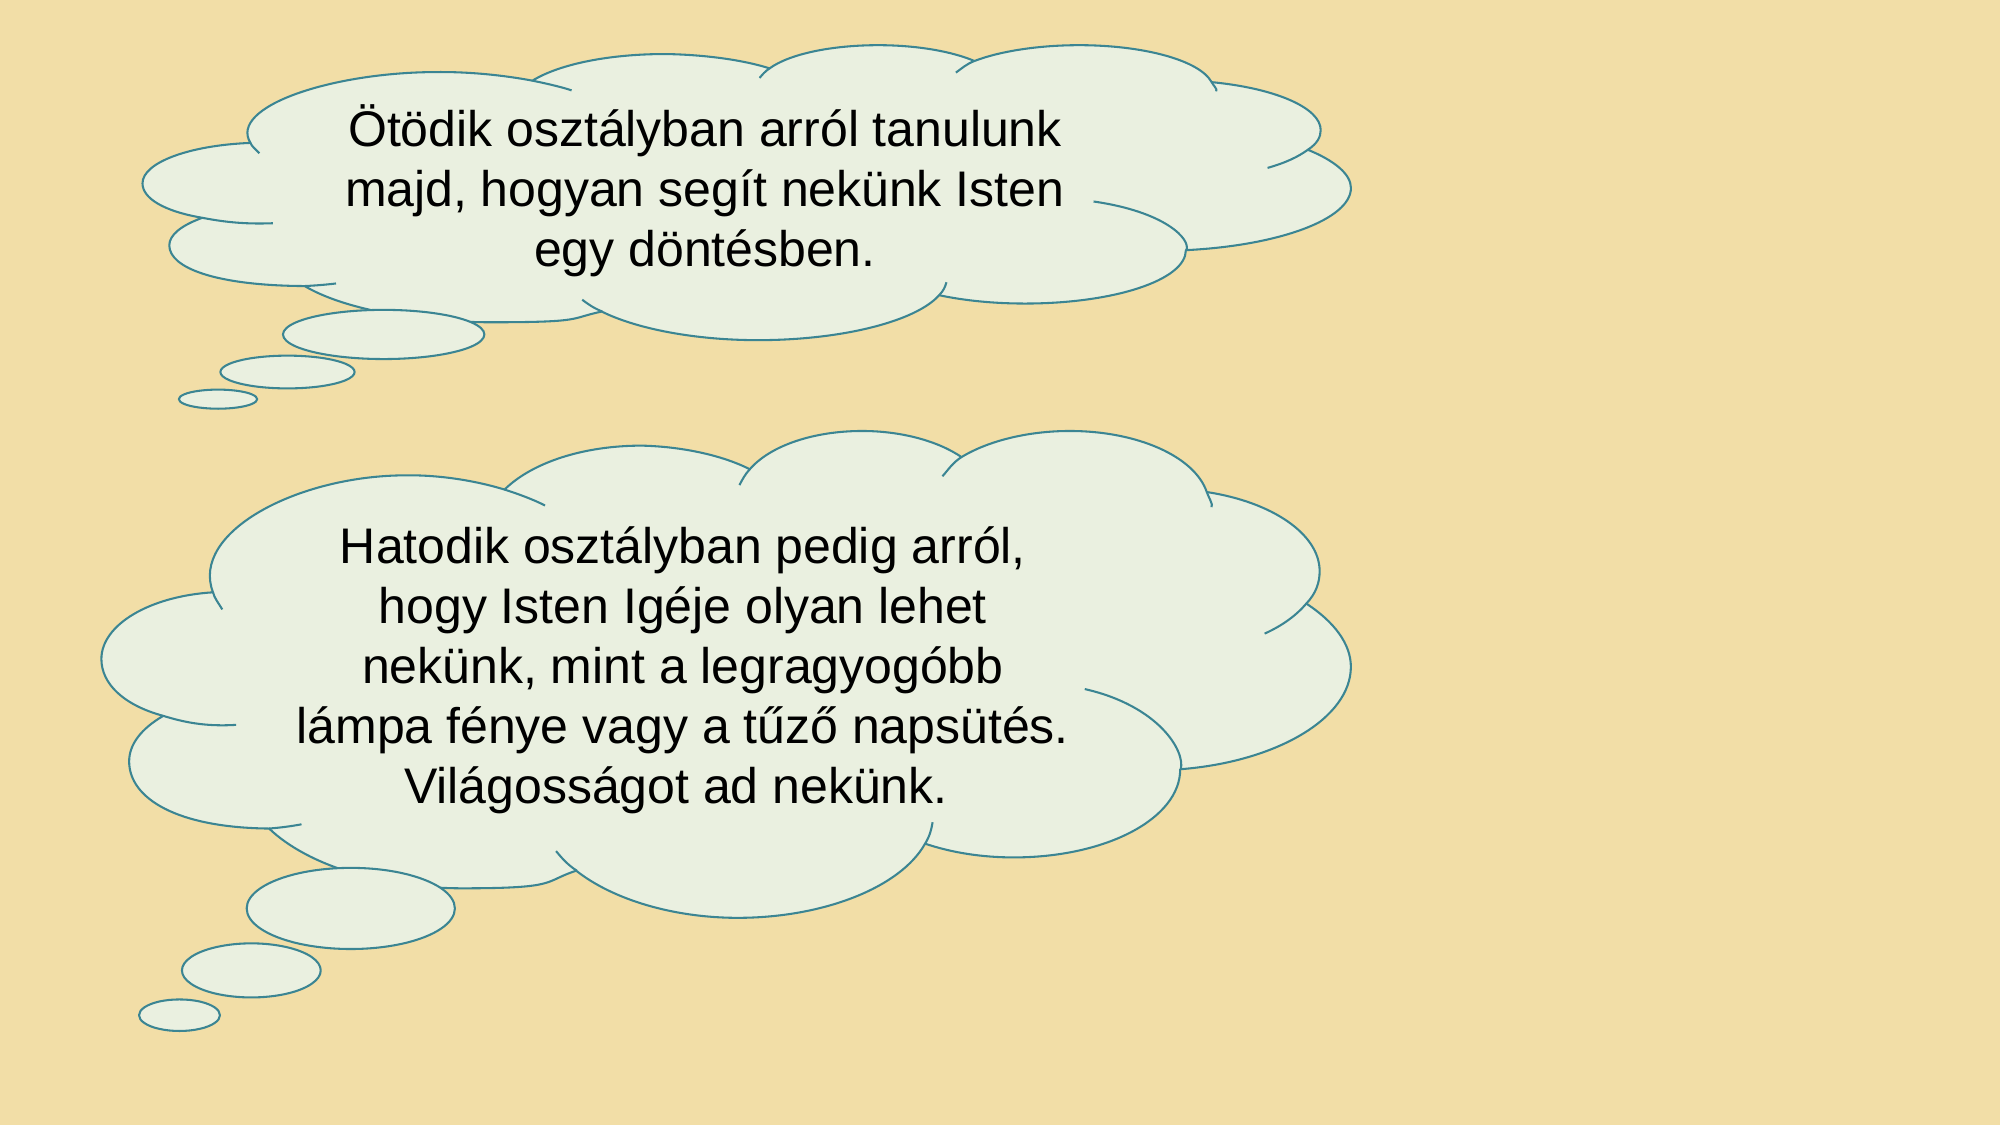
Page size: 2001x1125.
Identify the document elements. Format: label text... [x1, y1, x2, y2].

text_box Ötödik osztályban arról tanulunk majd, hogyan segít nekünk Isten egy döntésben. [142, 45, 1351, 360]
text_box Ötödik osztályban arról tanulunk majd, hogyan segít nekünk Isten egy döntésben. [178, 389, 258, 409]
text_box Hatodik osztályban pedig arról, hogy Isten Igéje olyan lehet nekünk, mint a legragyogóbb lámpa fénye vagy a tűző napsütés. Világosságot ad nekünk. [181, 943, 321, 998]
text_box Ötödik osztályban arról tanulunk majd, hogyan segít nekünk Isten egy döntésben. [220, 355, 355, 389]
text_box Hatodik osztályban pedig arról, hogy Isten Igéje olyan lehet nekünk, mint a legragyogóbb lámpa fénye vagy a tűző napsütés. Világosságot ad nekünk. [101, 430, 1351, 950]
